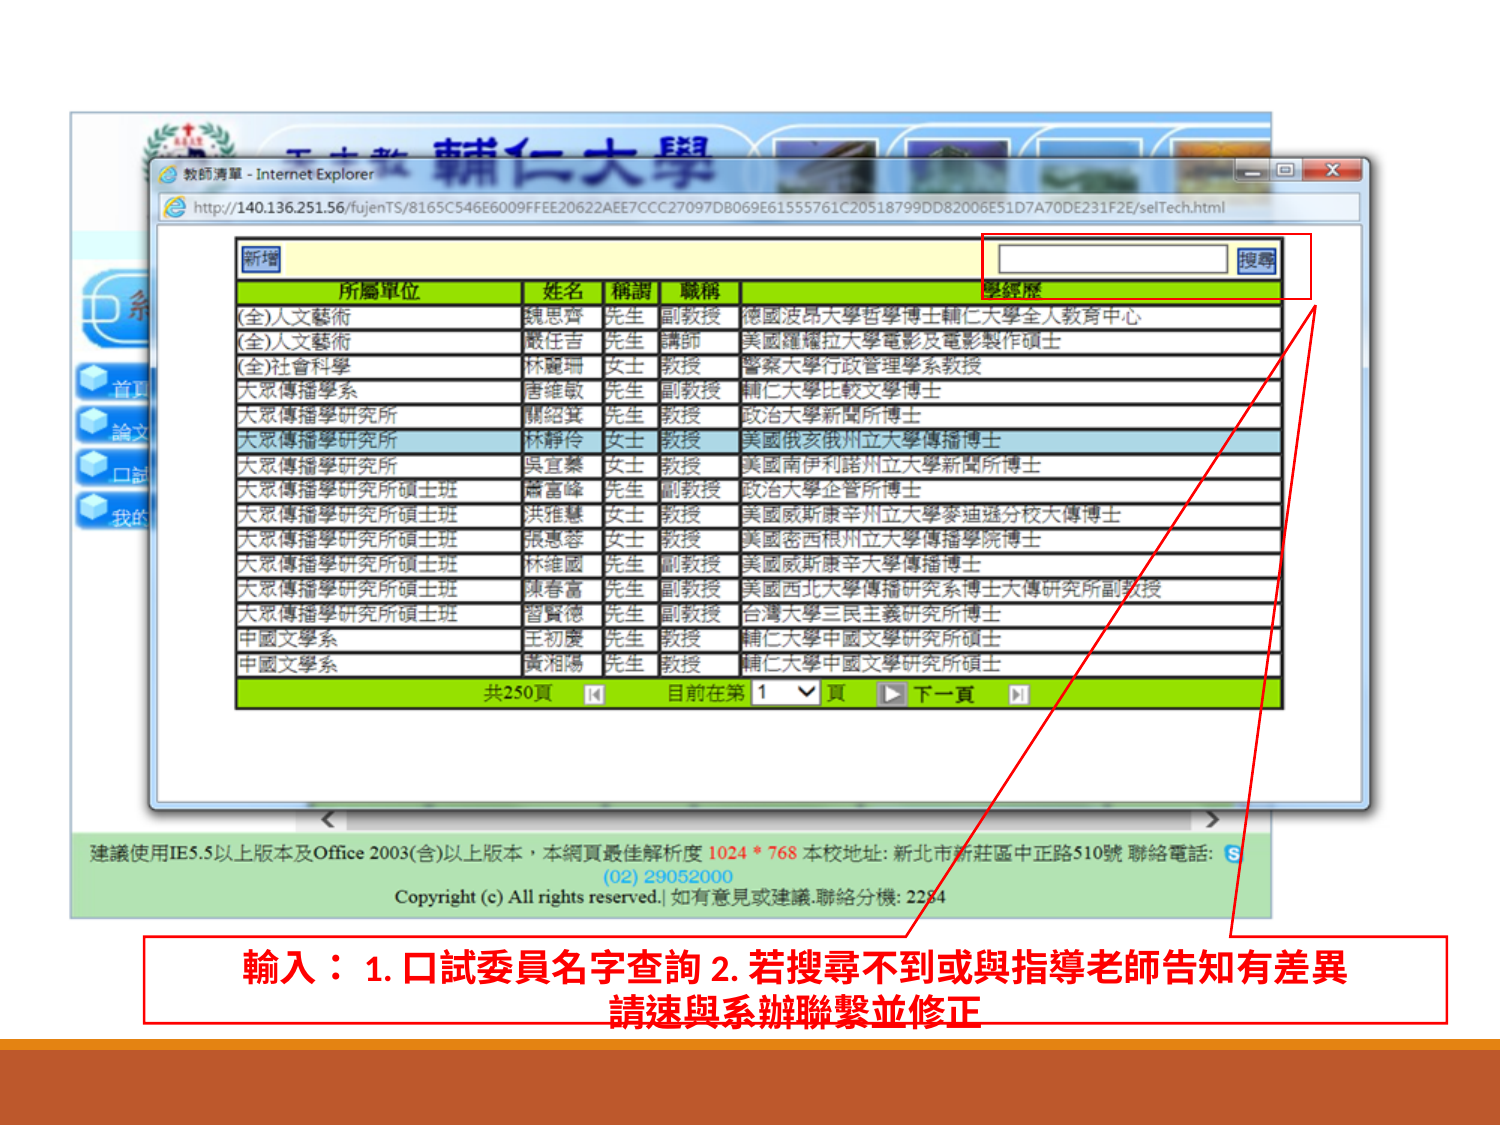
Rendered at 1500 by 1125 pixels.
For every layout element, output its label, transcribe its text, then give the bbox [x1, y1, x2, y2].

text_box [982, 234, 1311, 299]
picture [65, 96, 1401, 935]
text_box 輸入：1.口試委員名字查詢2.若搜尋不到或與指導老師告知有差異 請速與系辦聯繫並修正 [144, 305, 1447, 1024]
